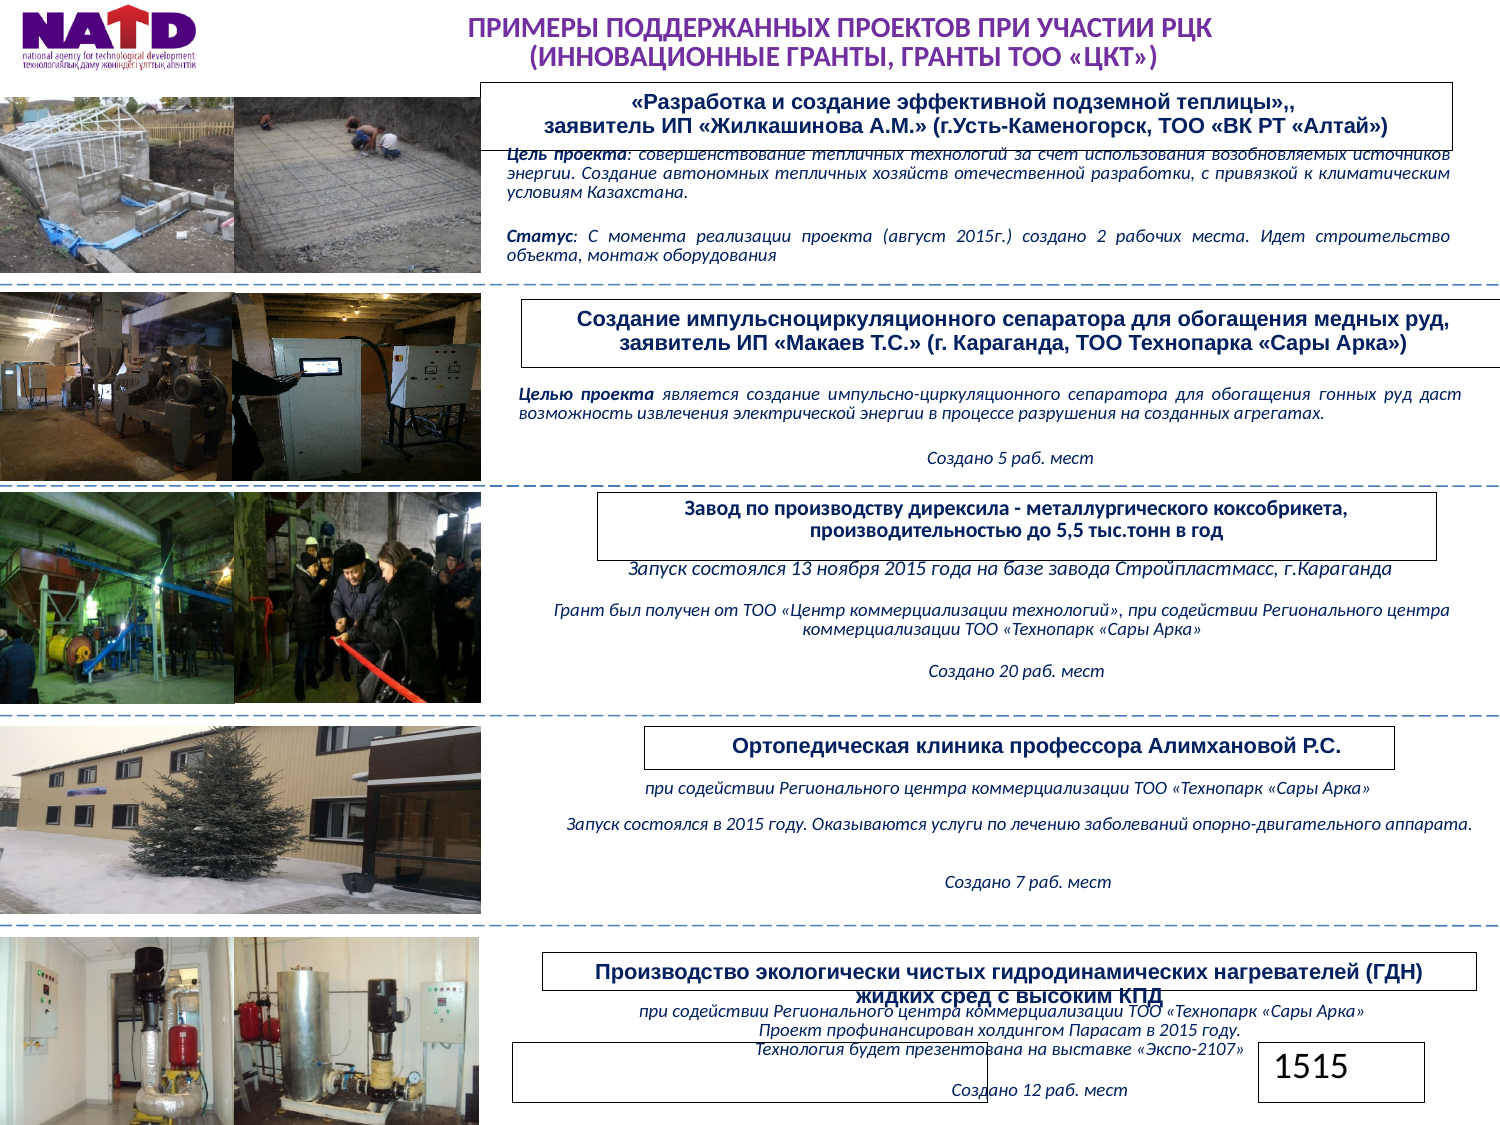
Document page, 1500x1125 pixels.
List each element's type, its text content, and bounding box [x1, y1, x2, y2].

text_box Создано 20 раб. мест [609, 656, 1425, 694]
picture [0, 937, 479, 1125]
text_box Создано 5 раб. мест [603, 442, 1418, 481]
text_box Запуск состоялся в 2015 году. Оказываются услуги по лечению заболеваний опорно-двигательного аппарата. [538, 812, 1500, 870]
picture [0, 292, 481, 481]
text_box Грант был получен от ТОО «Центр коммерциализации технологий», при содействии Регионального центра коммерциализации ТОО «Технопарк «Сары Арка» [503, 595, 1500, 657]
text_box Ортопедическая клиника профессора Алимхановой Р.С. [644, 726, 1395, 770]
picture [0, 0, 217, 77]
text_box «Разработка и создание эффективной подземной теплицы»,, заявитель ИП «Жилкашинова А.М.» (г.Усть-Каменогорск, ТОО «ВК РТ «Алтай») [480, 82, 1453, 151]
text_box Статус: С момента реализации проекта (август 2015г.) создано 2 рабочих места. Идет строительство объекта, монтаж оборудования [492, 221, 1465, 305]
text_box Завод по производству дирексила - металлургического коксобрикета, производительностью до 5,5 тыс.тонн в год [597, 492, 1437, 561]
text_box при содействии Регионального центра коммерциализации ТОО «Технопарк «Сары Арка» [515, 773, 1500, 812]
picture [0, 492, 481, 704]
picture [0, 97, 481, 273]
text_box при содействии Регионального центра коммерциализации ТОО «Технопарк «Сары Арка» Проект профинансирован холдингом Парасат в 2015 году. Технология будет презентована на выставке «Экспо-2107» [527, 996, 1477, 1080]
text_box ПРИМЕРЫ ПОДДЕРЖАННЫХ ПРОЕКТОВ ПРИ УЧАСТИИ РЦК (ИННОВАЦИОННЫЕ ГРАНТЫ, ГРАНТЫ ТОО «ЦКТ») [199, 7, 1489, 94]
text_box Целью проекта является создание импульсно-циркуляционного сепаратора для обогащения гонных руд даст возможность извлечения электрической энергии в процессе разрушения на созданных агрегатах. [503, 379, 1477, 463]
text_box Создание импульсноциркуляционного сепаратора для обогащения медных руд, заявитель ИП «Макаев Т.С.» (г. Караганда, ТОО Технопарка «Сары Арка») [521, 299, 1500, 368]
picture [0, 726, 481, 914]
text_box Цель проекта: совершенствование тепличных технологий за счет использования возобновляемых источников энергии. Создание автономных тепличных хозяйств отечественной разработки, с привязкой к климатическим условиям Казахстана. [492, 139, 1465, 221]
text_box Создано 12 раб. мест [925, 1080, 1155, 1114]
text_box Создано 7 раб. мест [914, 867, 1143, 906]
text_box Запуск состоялся 13 ноября 2015 года на базе завода Стройпластмасс, г.Караганда [544, 552, 1477, 593]
slide_number 66 [1258, 1080, 1425, 1103]
text_box Производство экологически чистых гидродинамических нагревателей (ГДН) жидких сред с высоким КПД [542, 952, 1477, 991]
